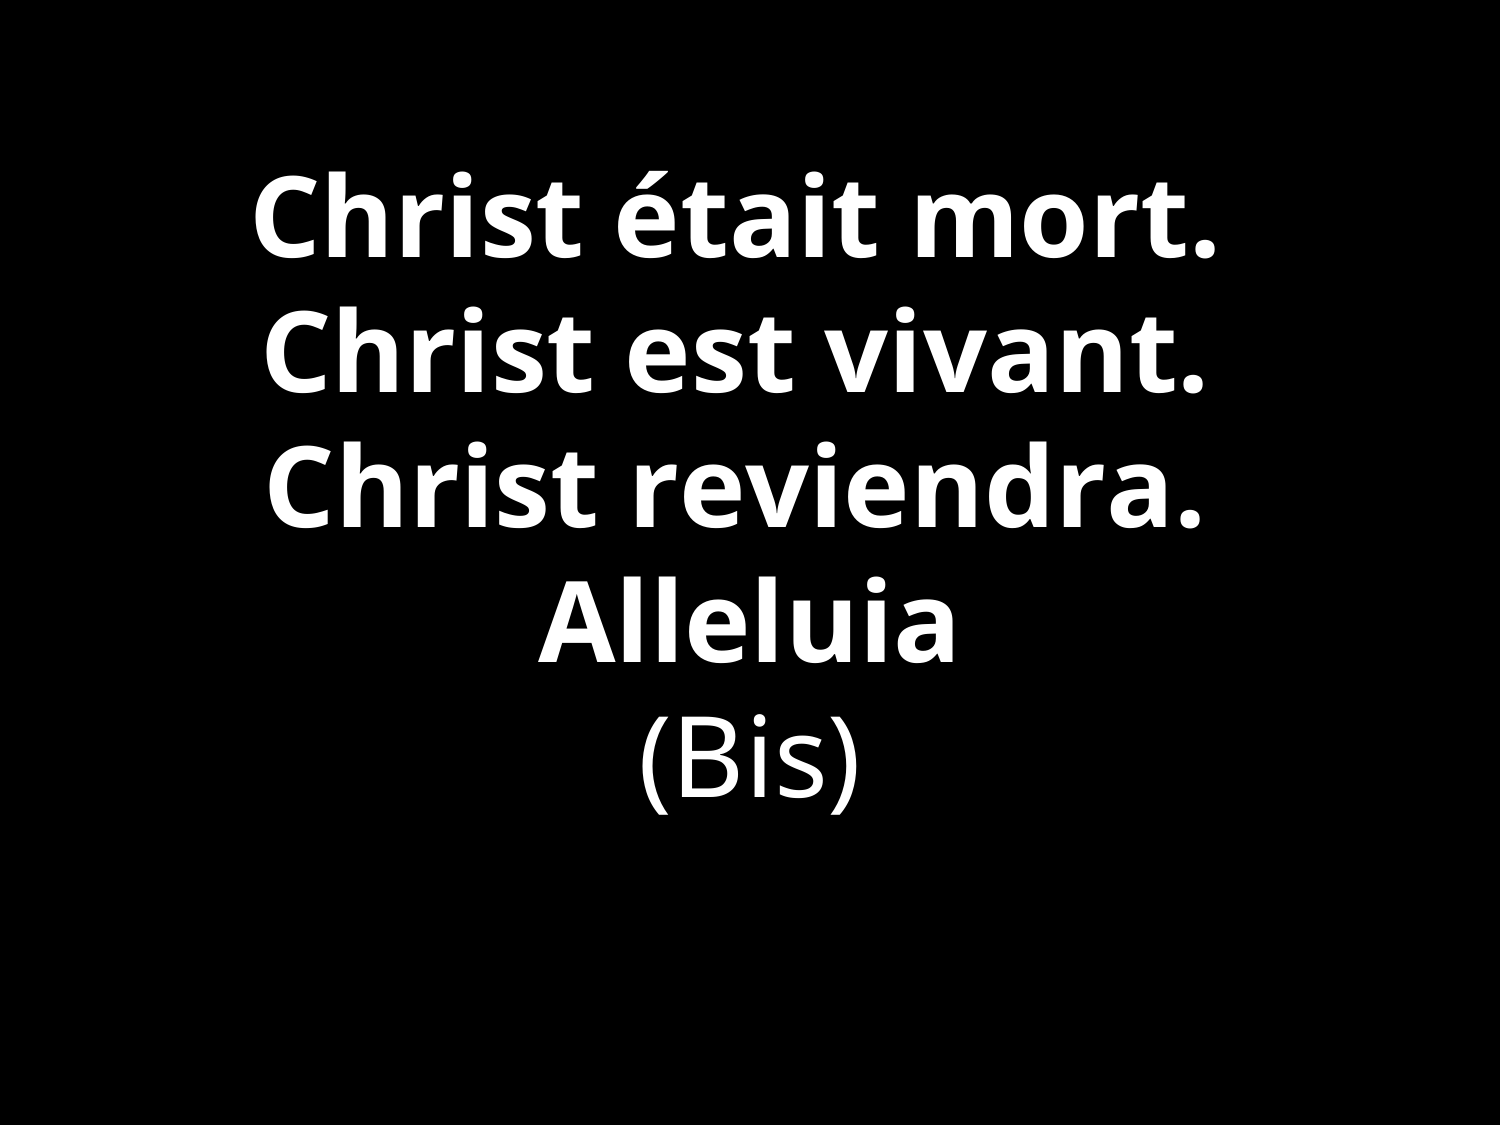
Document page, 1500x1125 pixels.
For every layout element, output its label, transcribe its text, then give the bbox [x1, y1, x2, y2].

text_box Christ était mort. Christ est vivant. Christ reviendra. Alleluia (Bis) [0, 212, 1500, 737]
